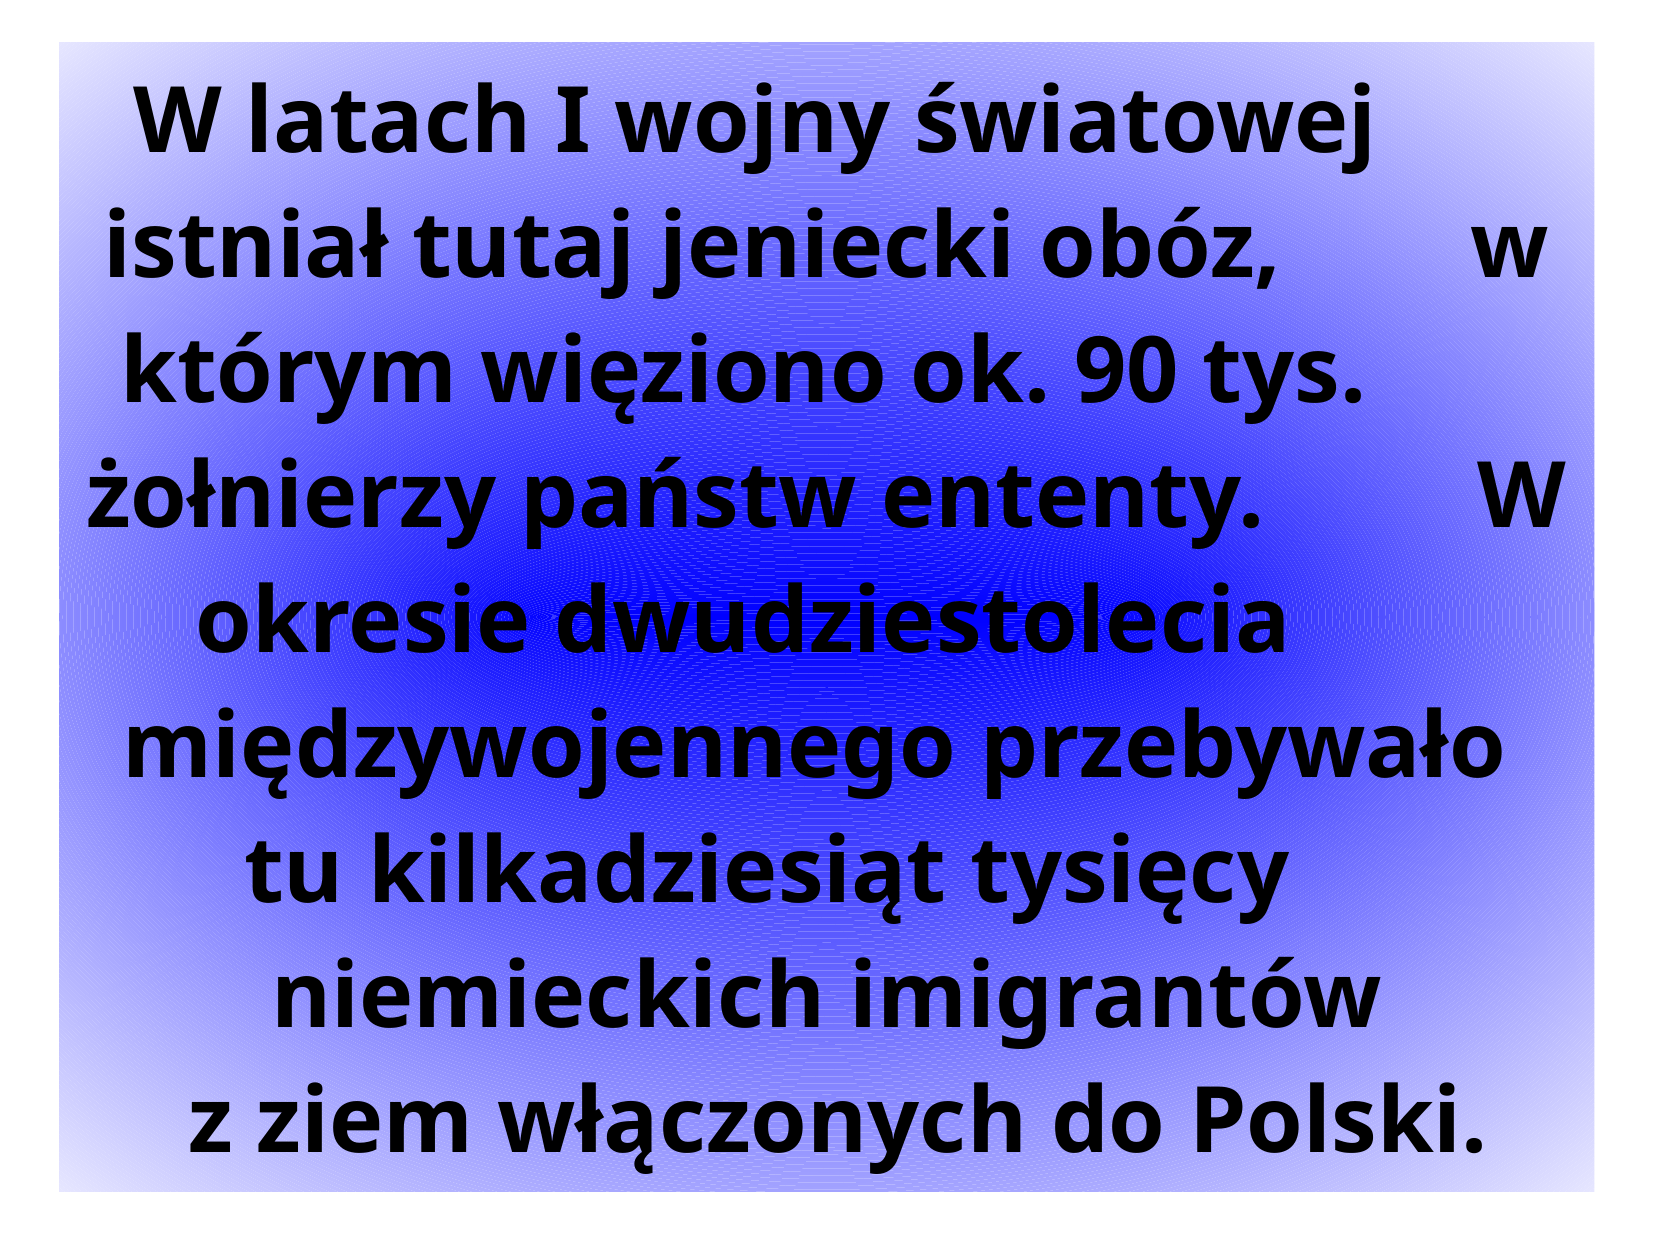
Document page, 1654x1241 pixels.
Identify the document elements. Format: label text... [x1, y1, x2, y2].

title W latach I wojny światowej istniał tutaj jeniecki obóz, w którym więziono ok. 90 tys. żołnierzy państw ententy. W okresie dwudziestolecia międzywojennego przebywało tu kilkadziesiąt tysięcy niemieckich imigrantów z ziem włączonych do Polski. [59, 42, 1595, 1192]
